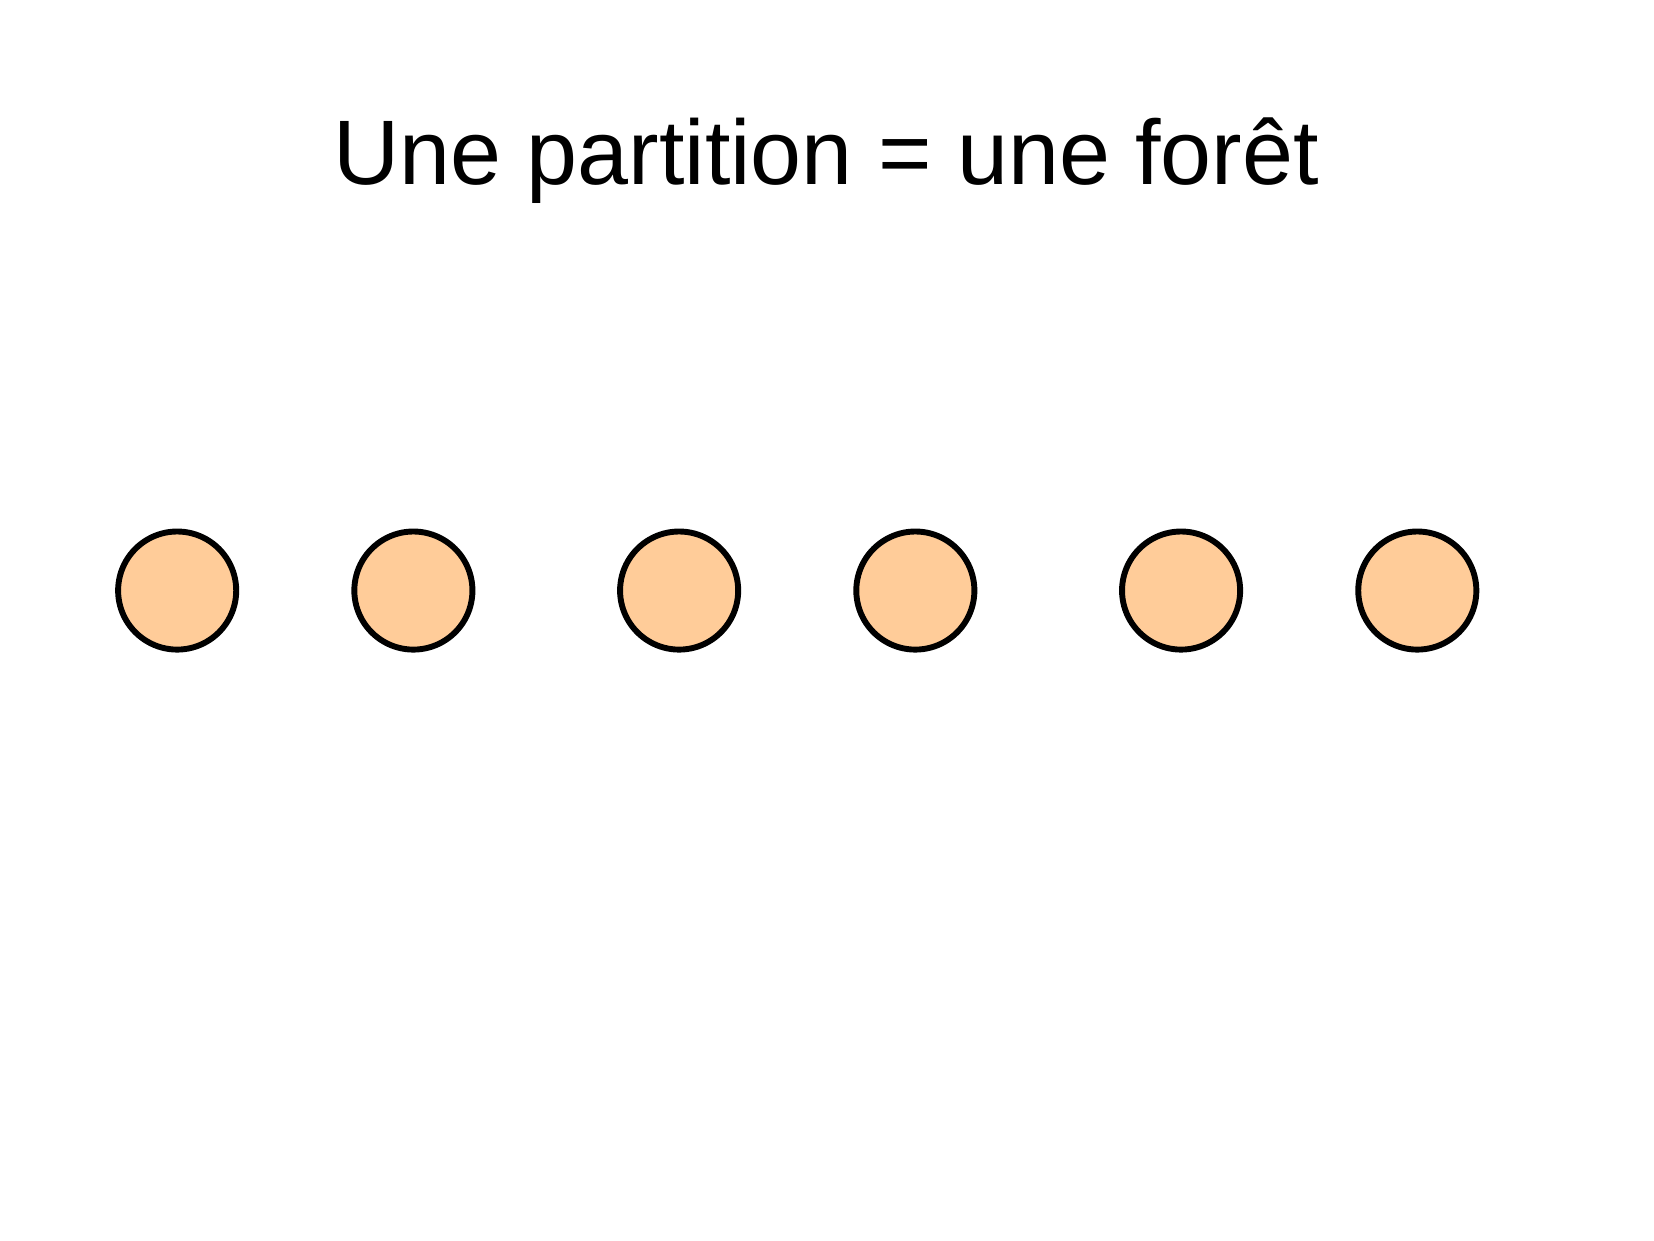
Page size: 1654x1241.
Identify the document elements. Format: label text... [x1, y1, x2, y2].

text_box [1122, 531, 1241, 650]
text_box [354, 531, 473, 650]
text_box [620, 531, 739, 650]
text_box [118, 531, 237, 650]
text_box [1358, 531, 1477, 650]
title Une partition = une forêt [82, 49, 1571, 257]
text_box [856, 531, 975, 650]
